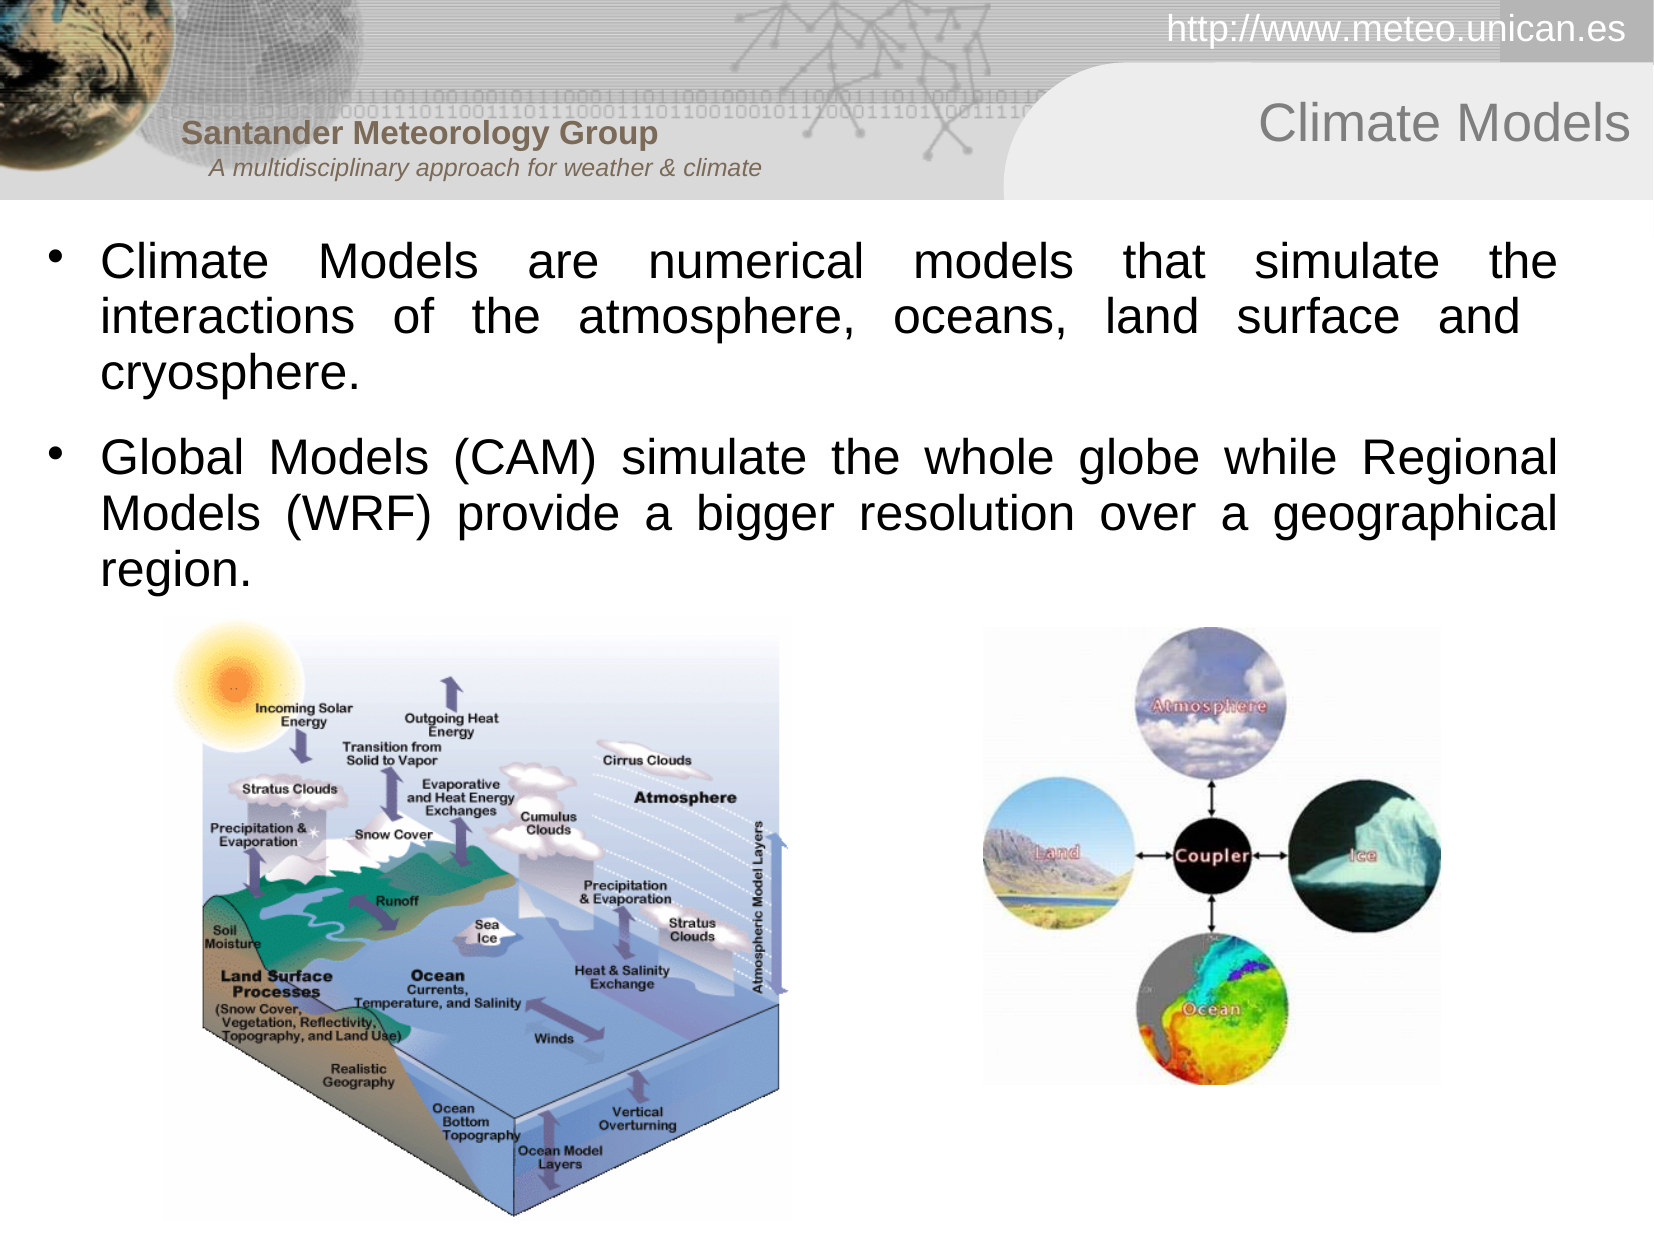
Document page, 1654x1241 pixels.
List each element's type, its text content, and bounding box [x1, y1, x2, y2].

list Climate Models are numerical models that simulate the interactions of the atmosphere, oceans, land surface and cryosphere. Global Models (CAM) simulate the whole globe while Regional Models (WRF) provide a bigger resolution over a geographical region. [29, 230, 1559, 1154]
text_box Climate Models [1114, 57, 1633, 182]
picture [983, 627, 1441, 1085]
picture [162, 617, 792, 1222]
picture [0, 0, 1500, 200]
